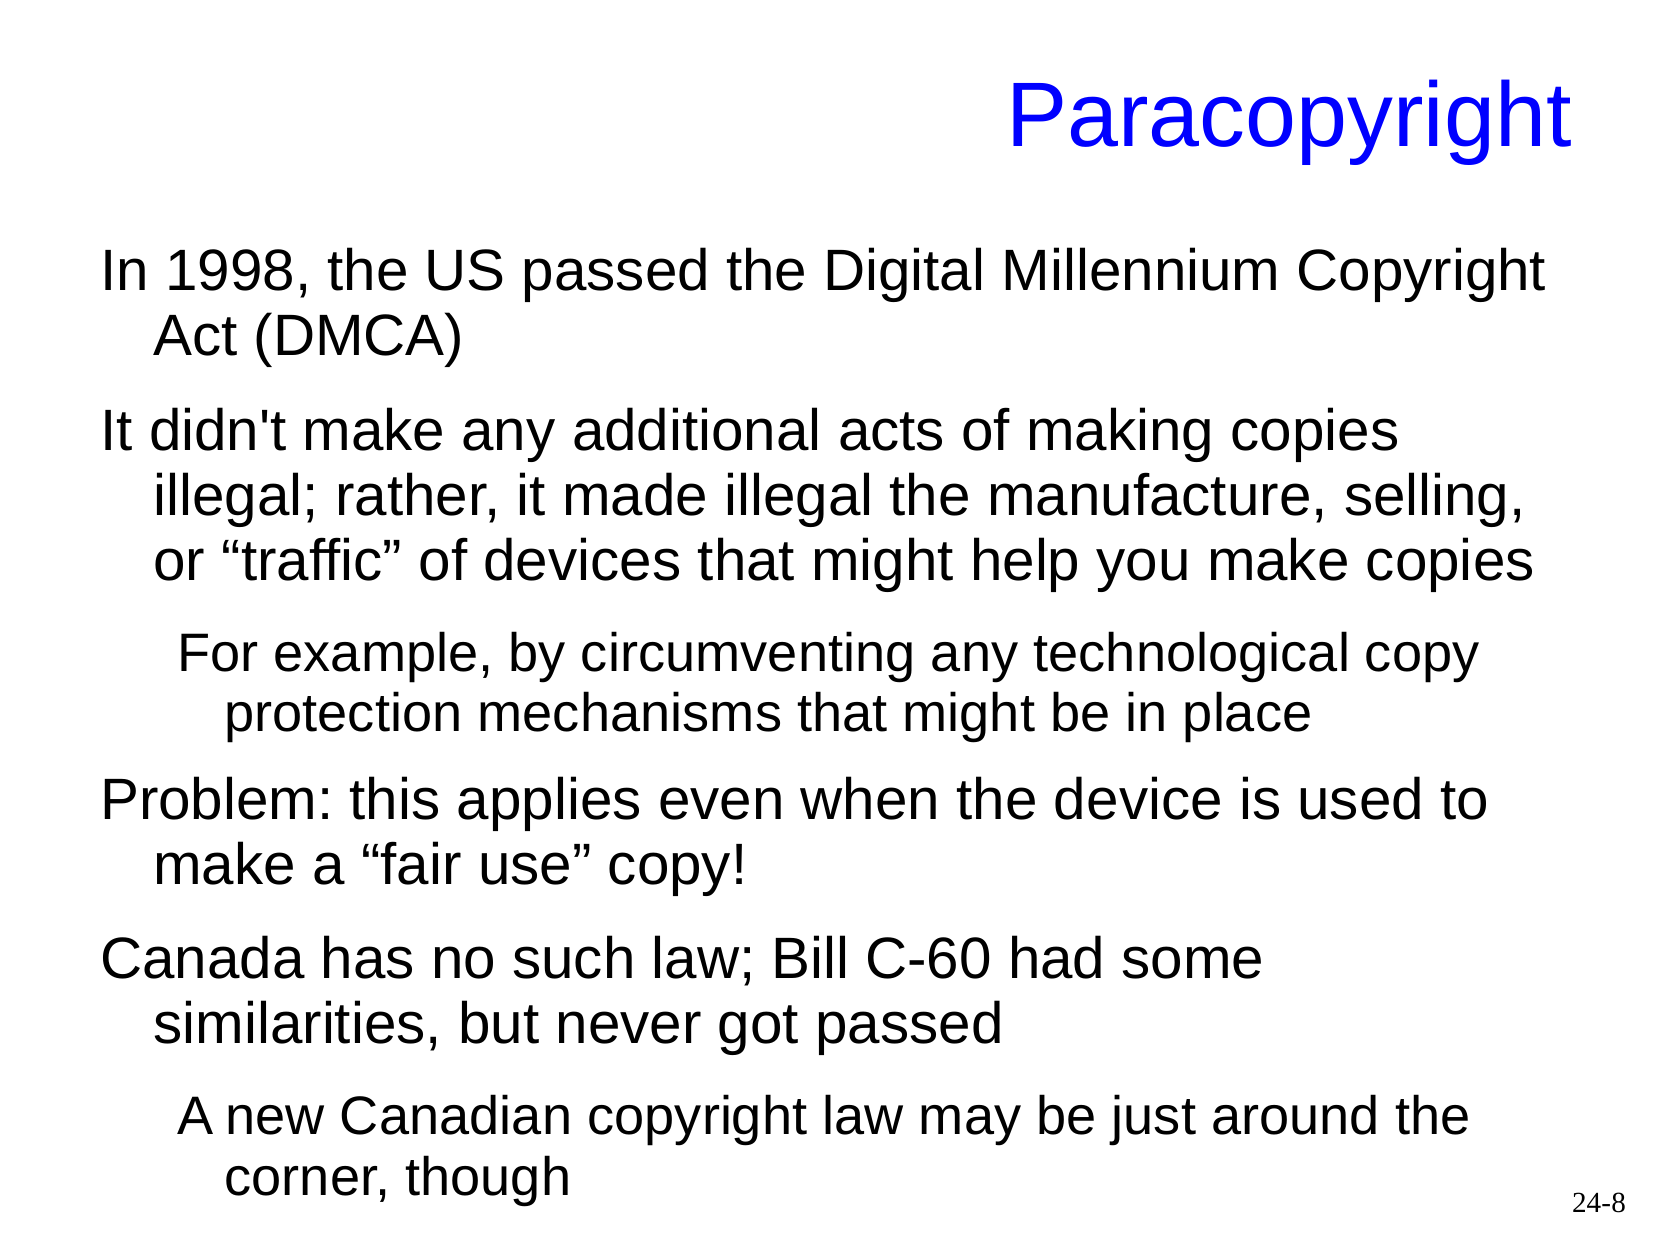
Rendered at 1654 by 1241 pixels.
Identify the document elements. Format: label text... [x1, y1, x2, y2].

title Paracopyright [84, 18, 1573, 211]
list In 1998, the US passed the Digital Millennium Copyright Act (DMCA) It didn't make any additional acts of making copies illegal; rather, it made illegal the manufacture, selling, or “traffic” of devices that might help you make copies For example, by circumventing any technological copy protection mechanisms that might be in place Problem: this applies even when the device is used to make a “fair use” copy! Canada has no such law; Bill C-60 had some similarities, but never got passed A new Canadian copyright law may be just around the corner, though [82, 237, 1571, 1207]
